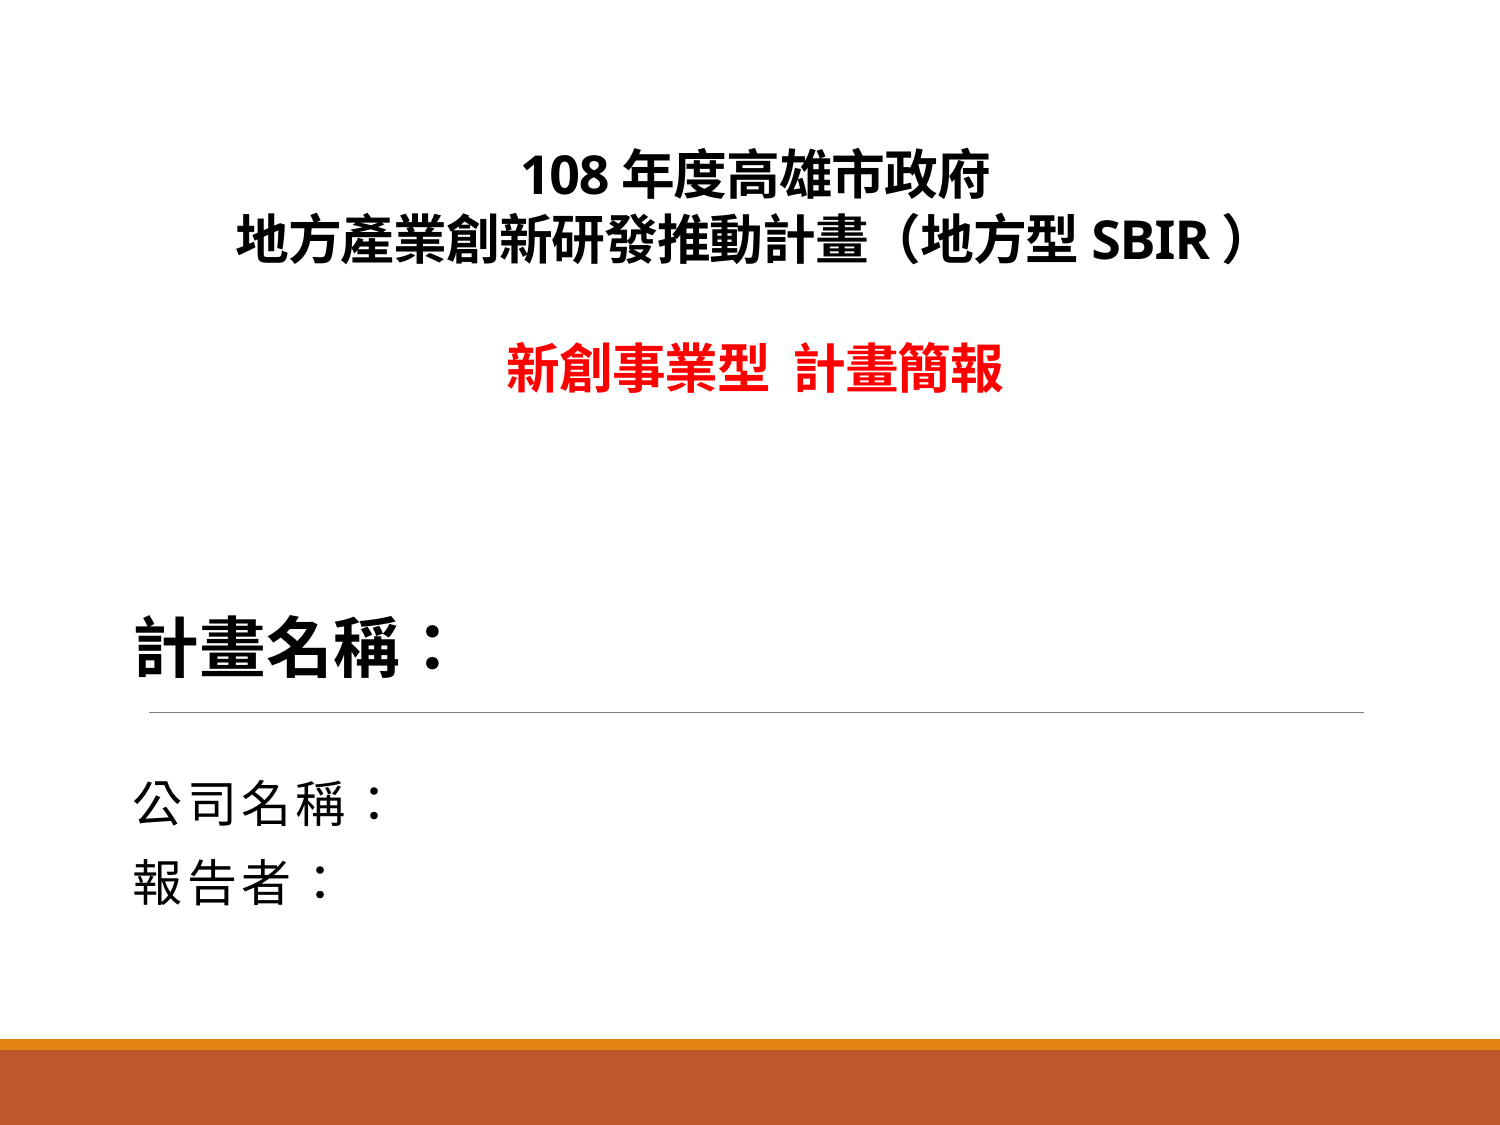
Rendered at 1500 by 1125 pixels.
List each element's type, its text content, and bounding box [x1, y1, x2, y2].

text_box 計畫名稱： [117, 568, 1393, 724]
title 108年度高雄市政府 地方產業創新研發推動計畫（地方型SBIR） 新創事業型 計畫簡報 [85, 132, 1426, 408]
subtitle 公司名稱： 報告者： [117, 772, 1269, 1123]
